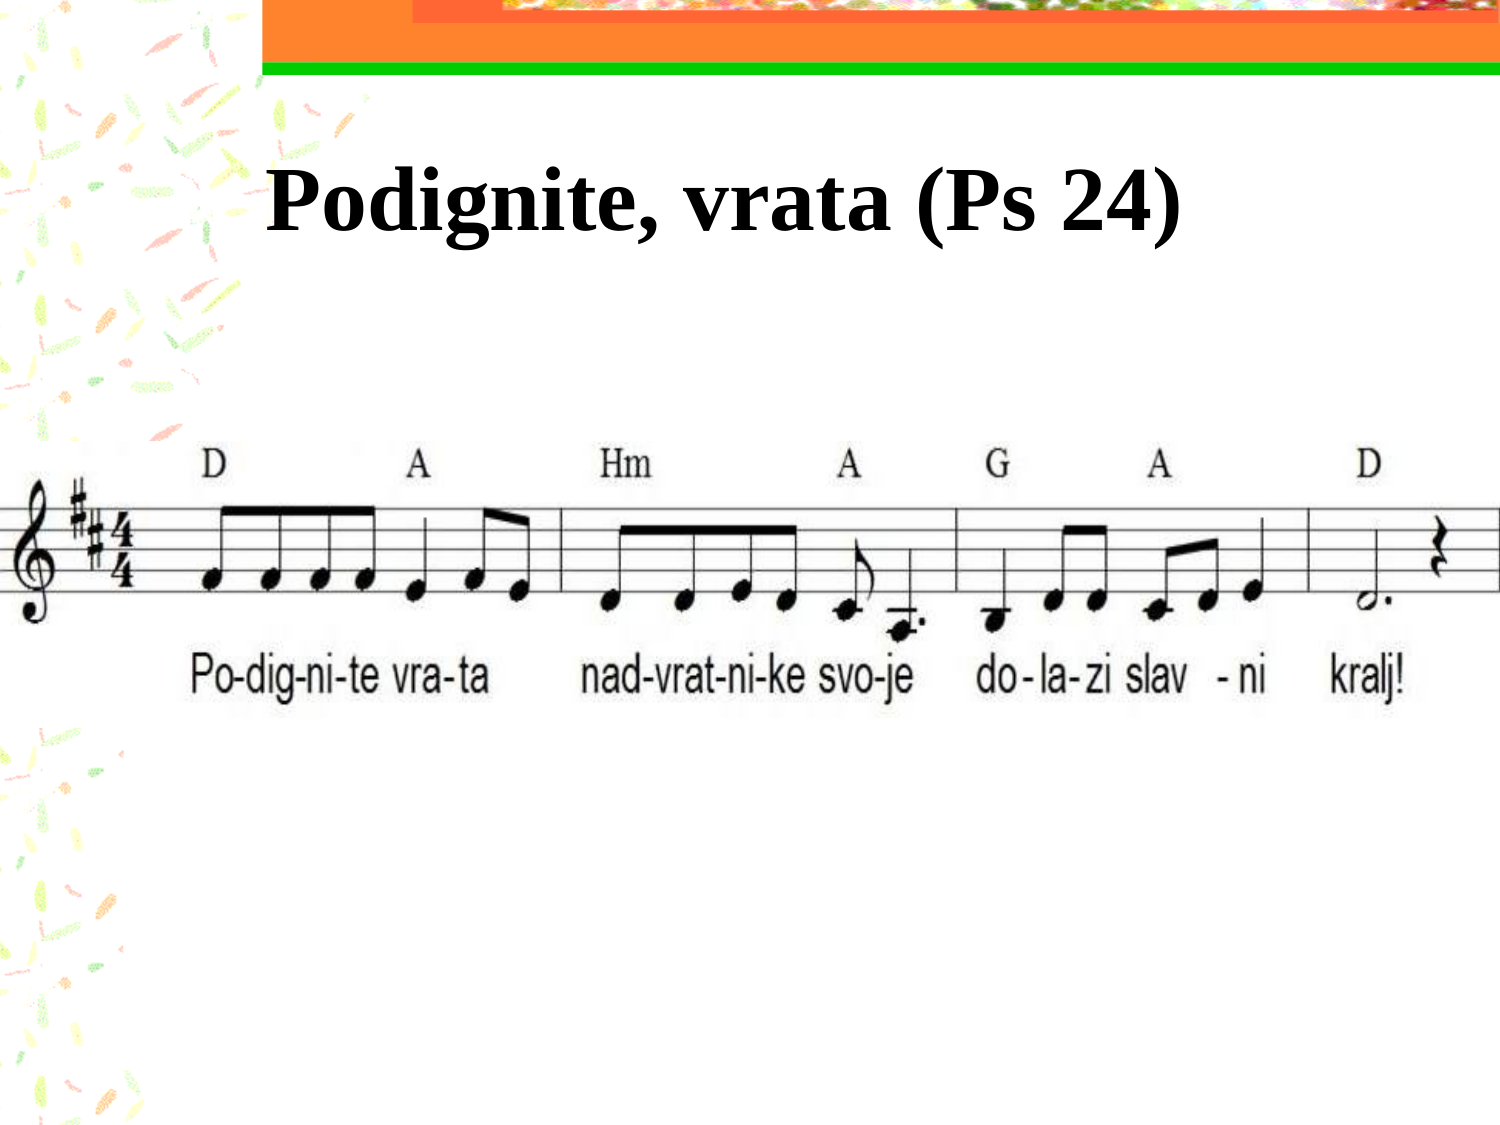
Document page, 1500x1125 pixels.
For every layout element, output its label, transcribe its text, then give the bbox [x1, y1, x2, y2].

picture [412, 0, 1500, 23]
picture [0, 0, 1500, 1125]
title Podignite, vrata (Ps 24) [87, 99, 1363, 288]
